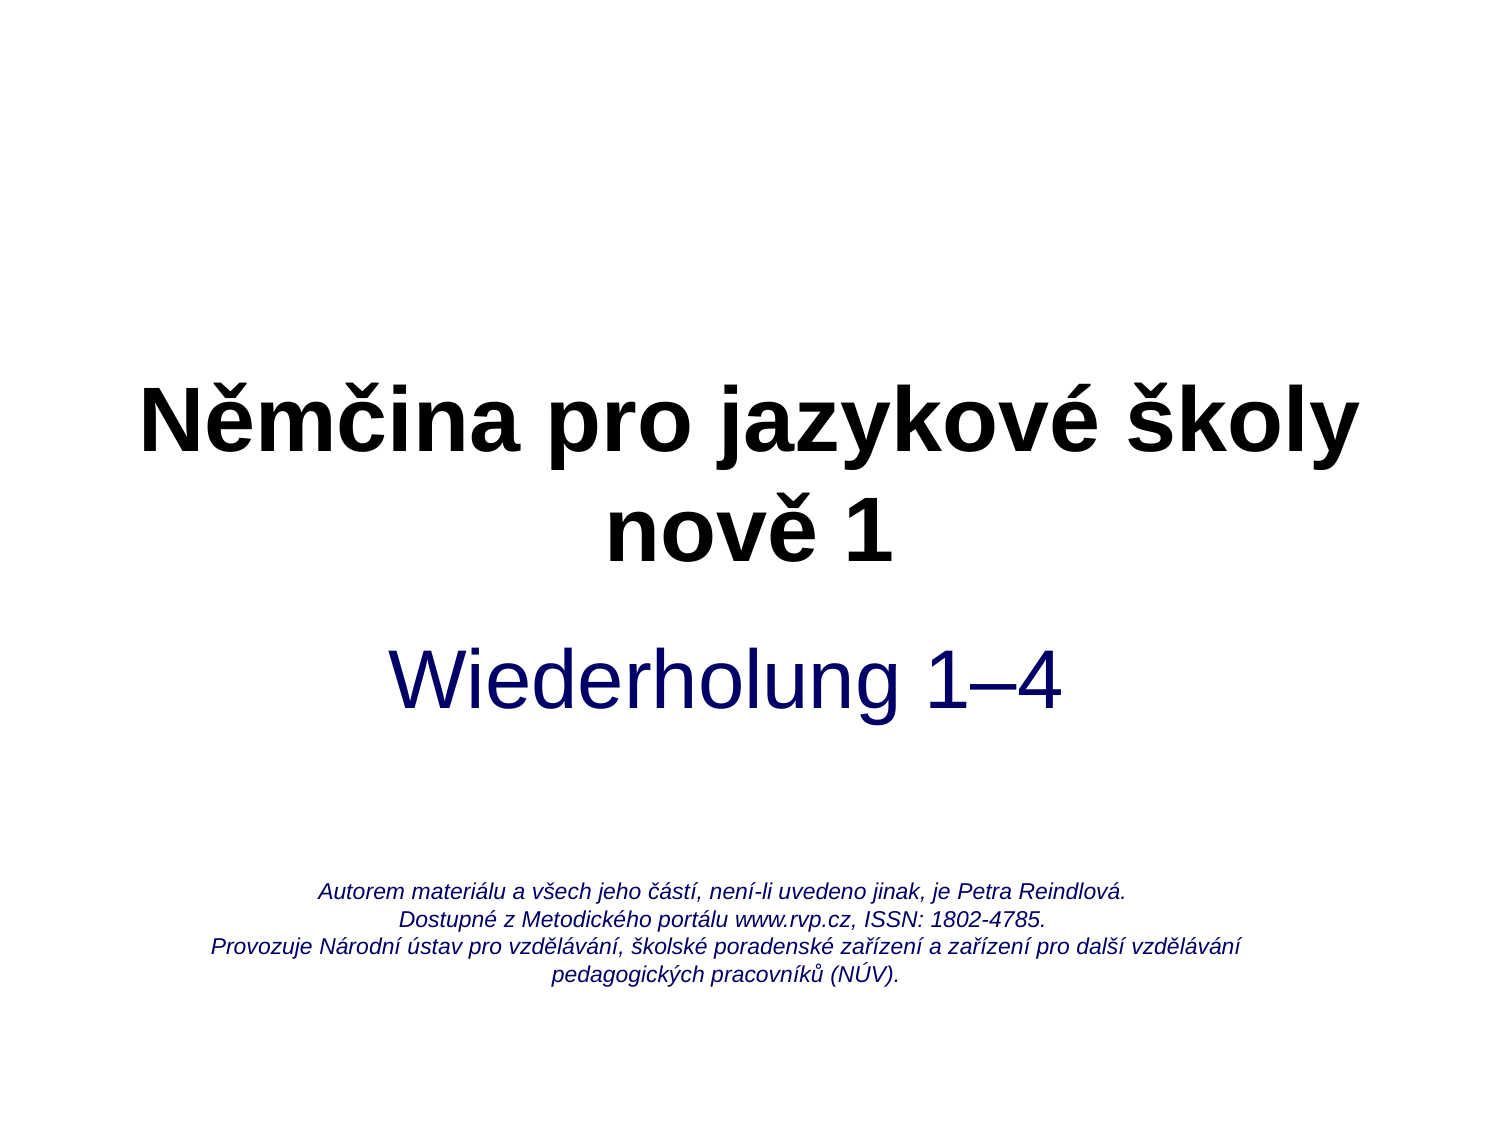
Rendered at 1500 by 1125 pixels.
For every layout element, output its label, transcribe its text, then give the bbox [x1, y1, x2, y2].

title Němčina pro jazykové školy nově 1 [112, 302, 1388, 588]
text_box Wiederholung 1–4 Autorem materiálu a všech jeho částí, není-li uvedeno jinak, je Petra Reindlová. Dostupné z Metodického portálu www.rvp.cz, ISSN: 1802-4785. Provozuje Národní ústav pro vzdělávání, školské poradenské zařízení a zařízení pro další vzdělávání pedagogických pracovníků (NÚV). [135, 637, 1317, 1000]
